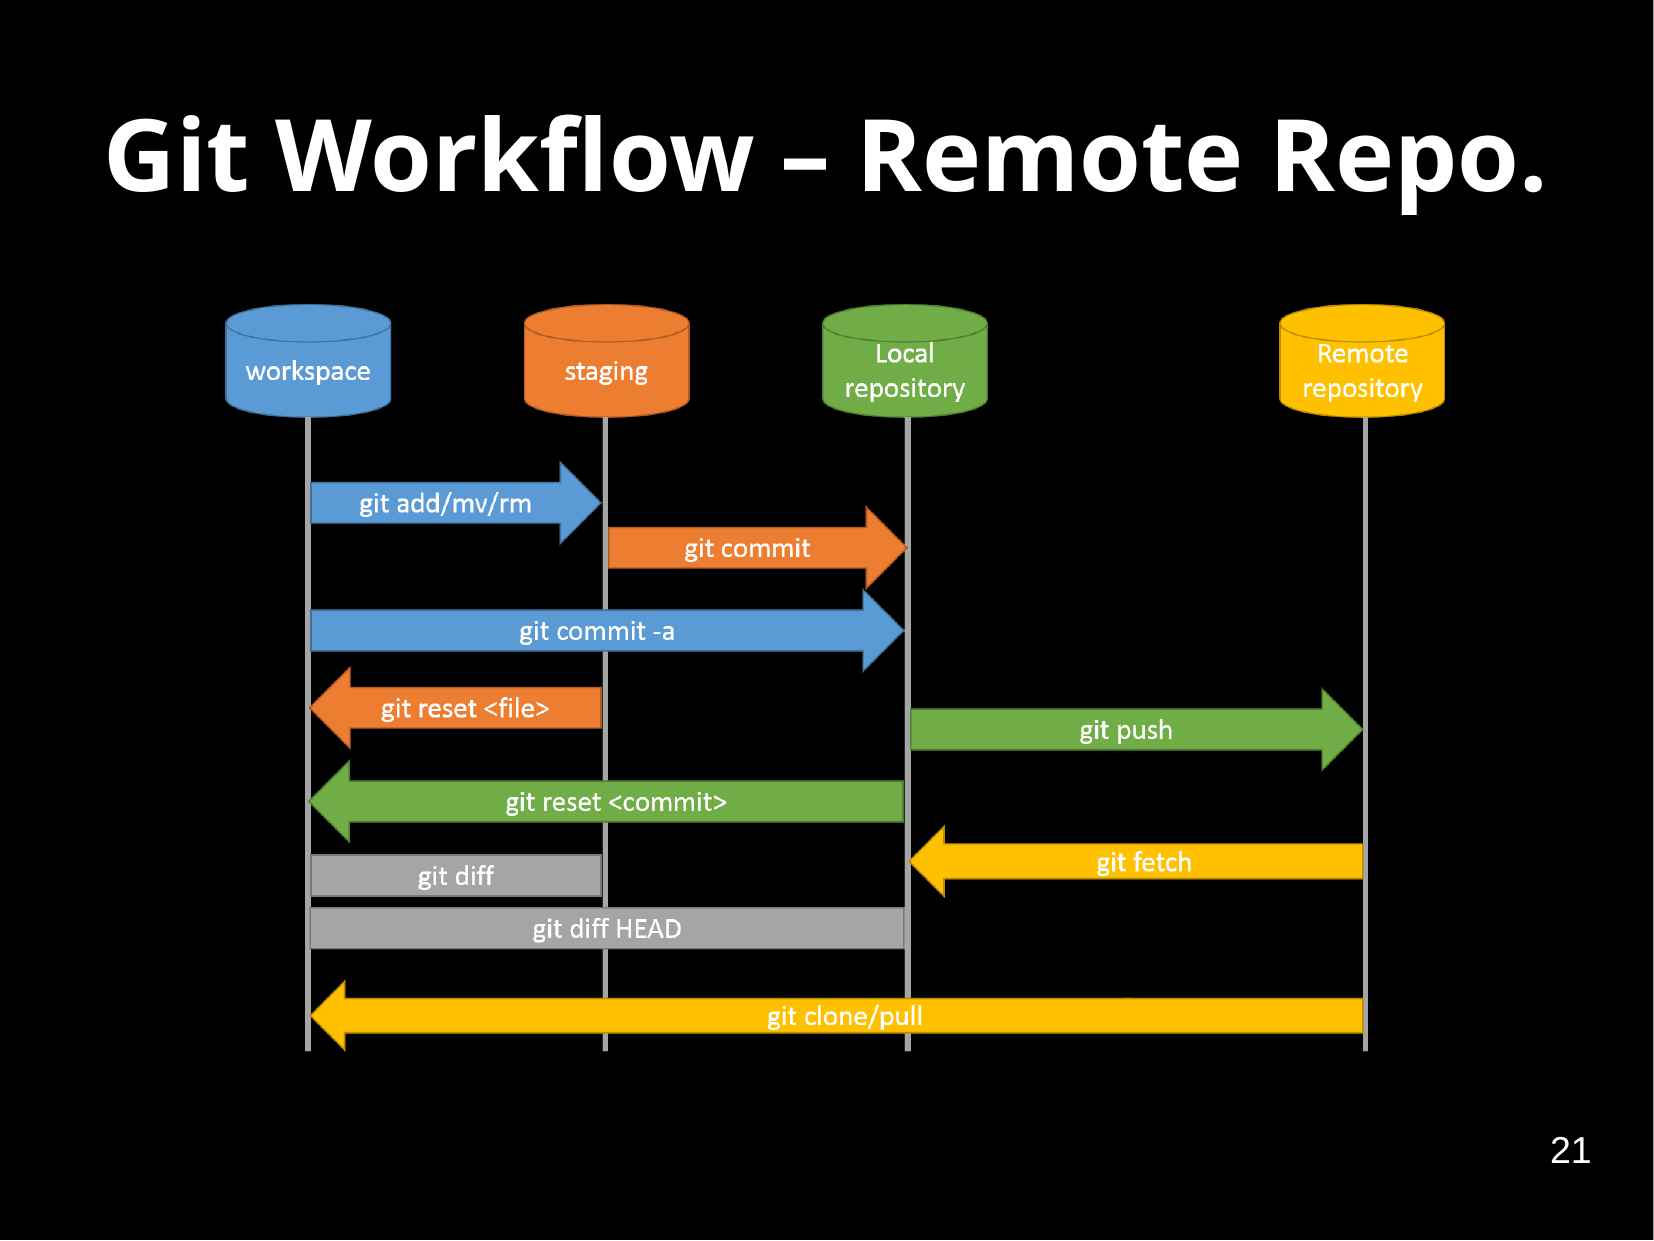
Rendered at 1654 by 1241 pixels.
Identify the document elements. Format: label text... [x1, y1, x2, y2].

title Git Workflow – Remote Repo. [82, 49, 1571, 257]
text_box 21 [1535, 1122, 1607, 1179]
picture [225, 236, 1445, 1052]
